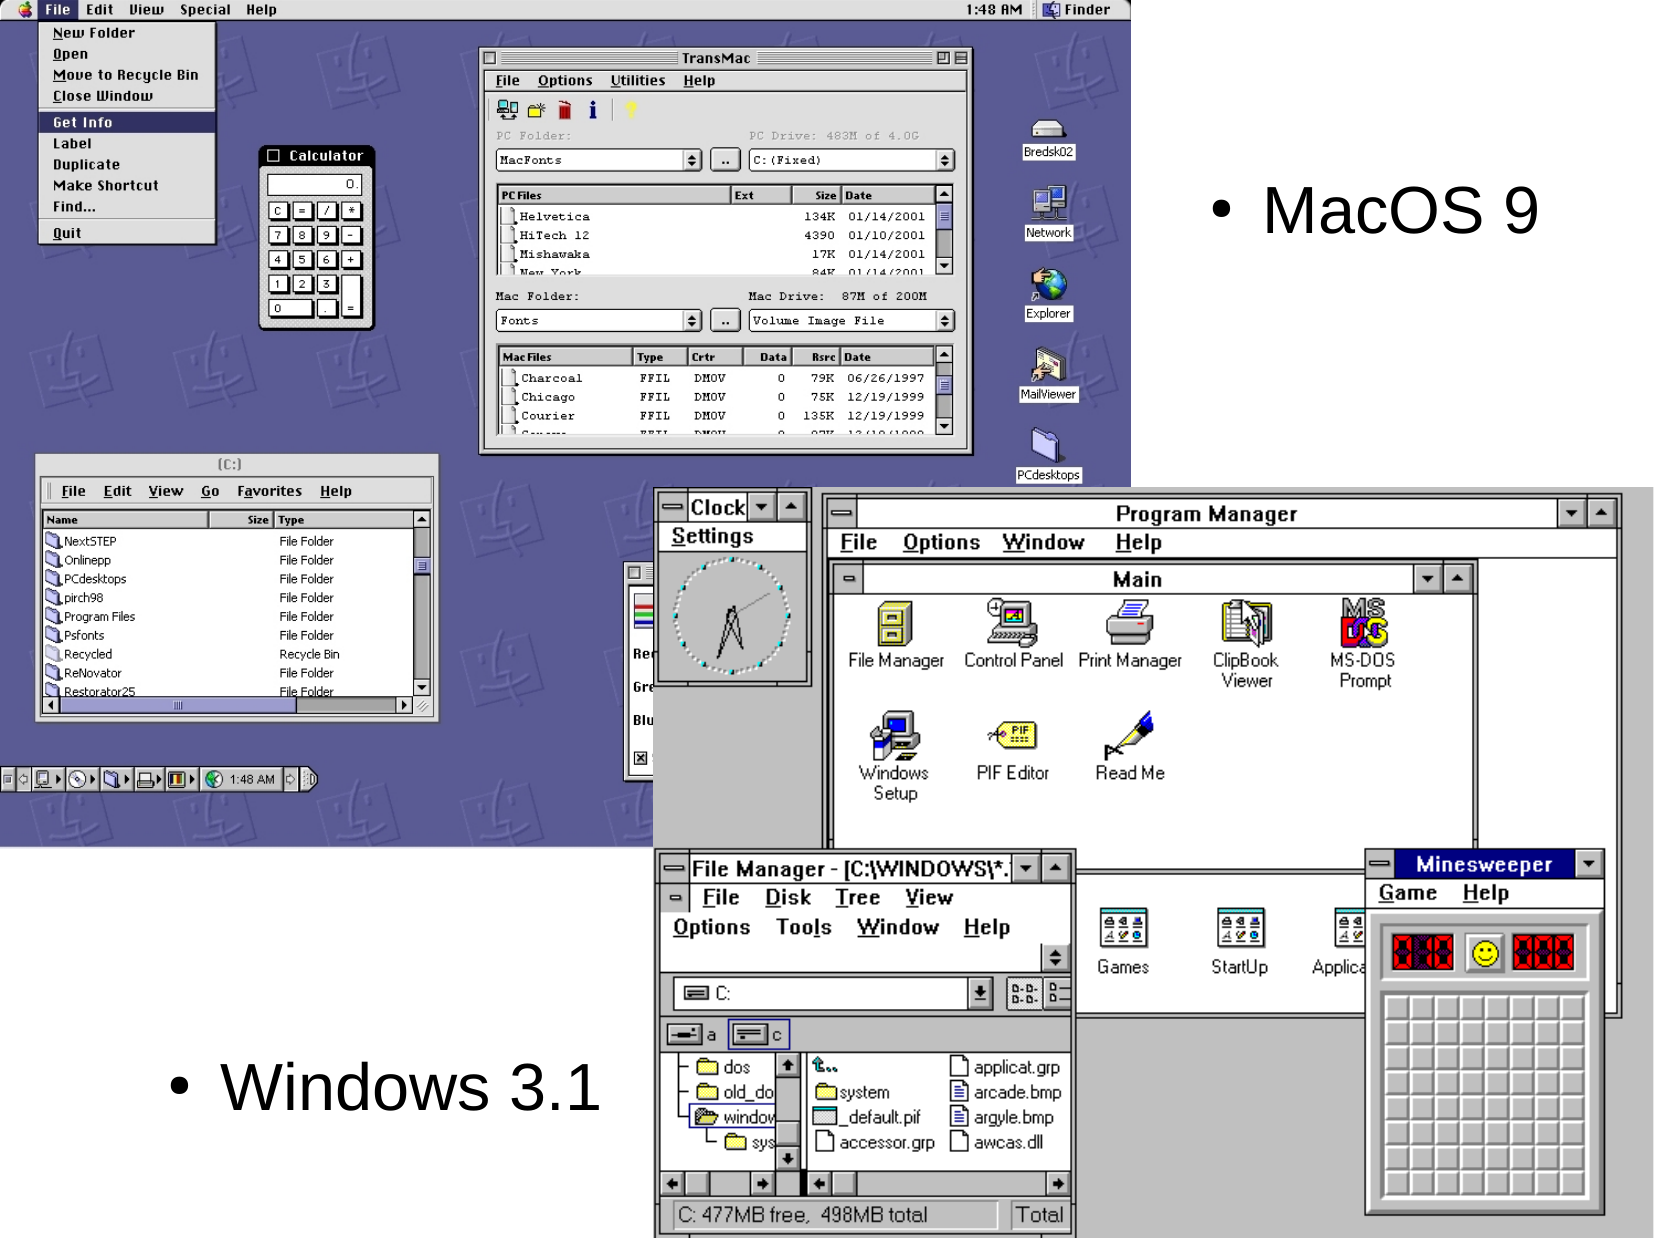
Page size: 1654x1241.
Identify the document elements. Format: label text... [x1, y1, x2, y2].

text_box MacOS 9 [1191, 172, 1654, 263]
text_box Windows 3.1 [150, 1050, 984, 1140]
picture [0, 0, 1654, 1238]
